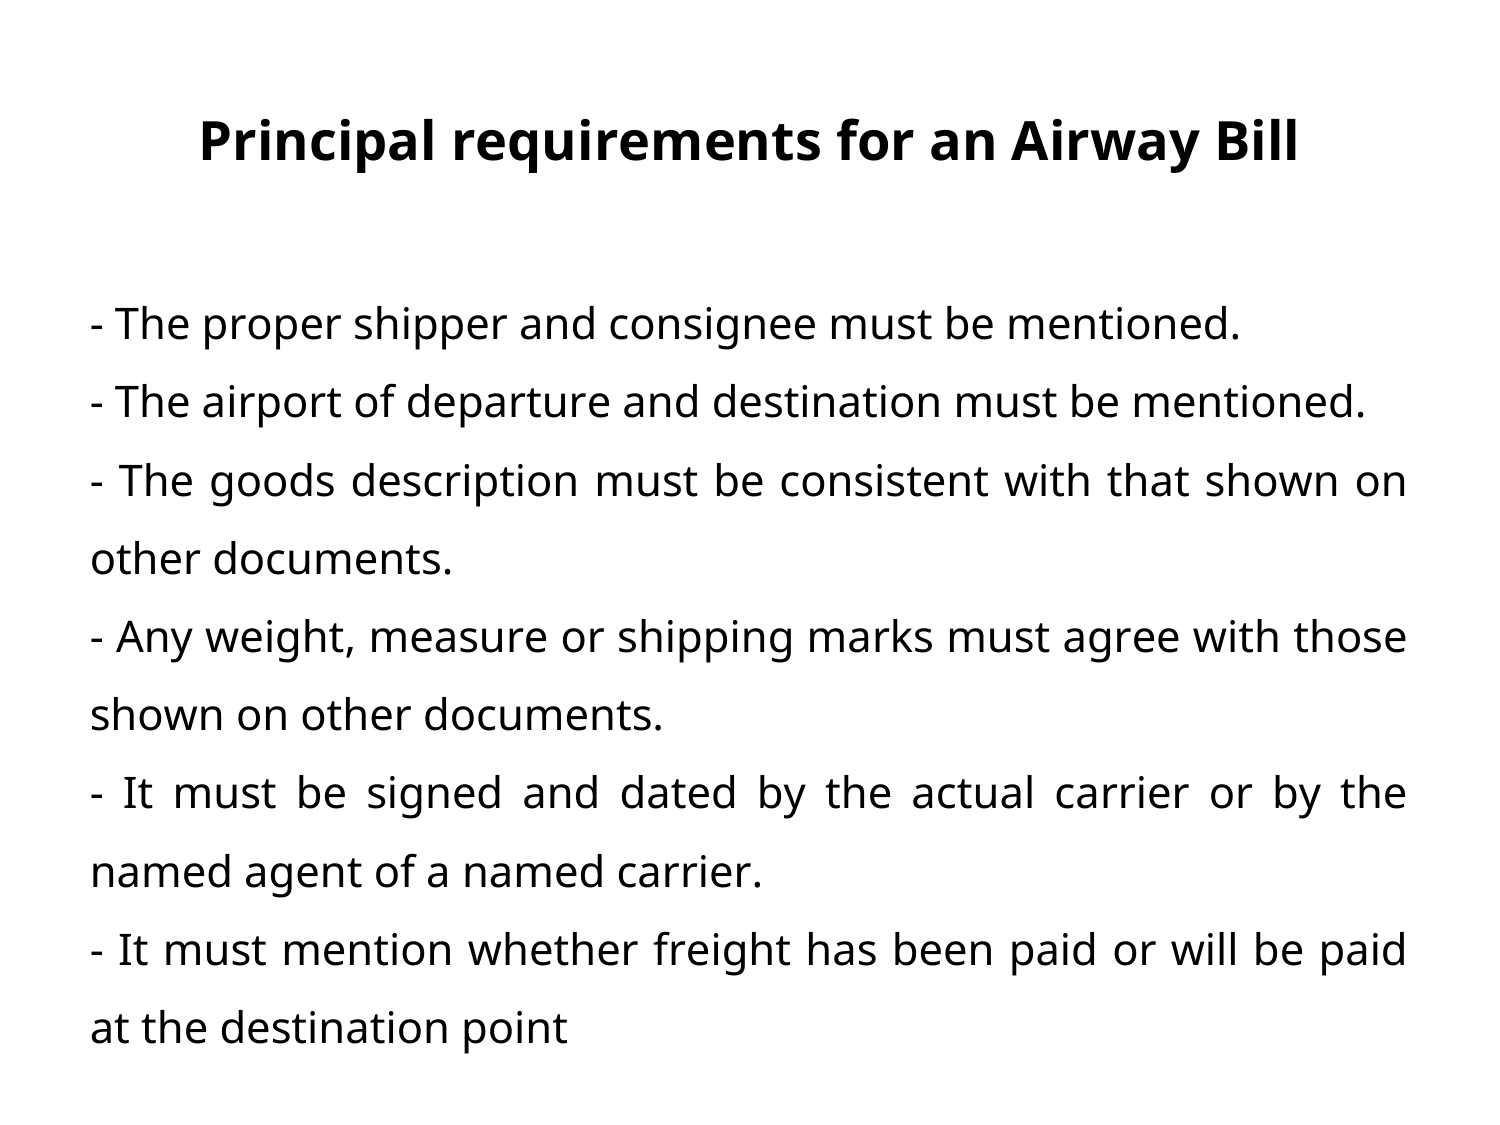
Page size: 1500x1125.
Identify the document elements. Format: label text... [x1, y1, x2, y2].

title Principal requirements for an Airway Bill [75, 45, 1425, 233]
list - The proper shipper and consignee must be mentioned. - The airport of departure and destination must be mentioned. - The goods description must be consistent with that shown on other documents. - Any weight, measure or shipping marks must agree with those shown on other documents. - It must be signed and dated by the actual carrier or by the named agent of a named carrier. - It must mention whether freight has been paid or will be paid at the destination point [75, 262, 1425, 1075]
